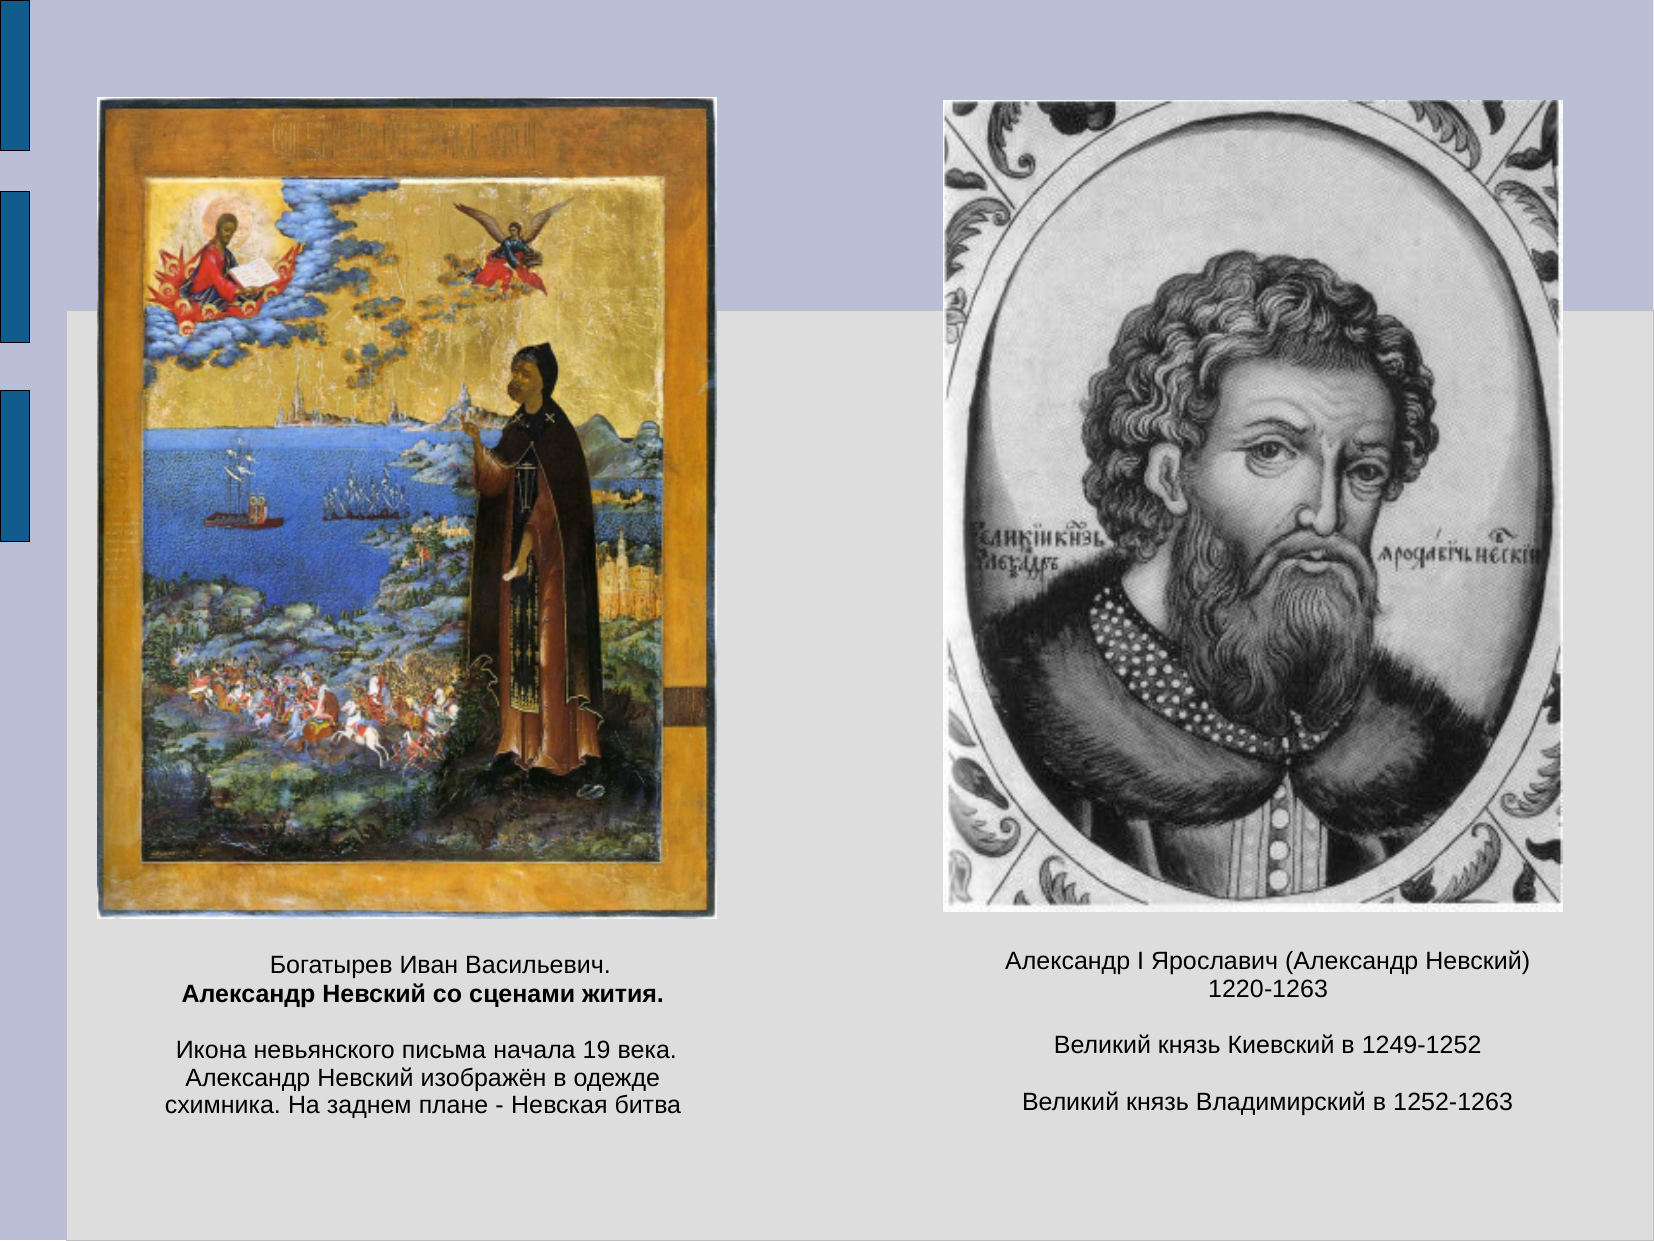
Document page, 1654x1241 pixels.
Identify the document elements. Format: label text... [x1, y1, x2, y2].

picture [97, 97, 717, 919]
picture [943, 100, 1563, 912]
text_box Богатырев Иван Васильевич. Александр Невский со сценами жития. Икона невьянского письма начала 19 века. Александр Невский изображён в одежде схимника. На заднем плане - Невская битва [130, 943, 717, 1209]
text_box Александр I Ярославич (Александр Невский) 1220-1263 Великий князь Киевский в 1249-1252 Великий князь Владимирский в 1252-1263 [941, 939, 1595, 1172]
